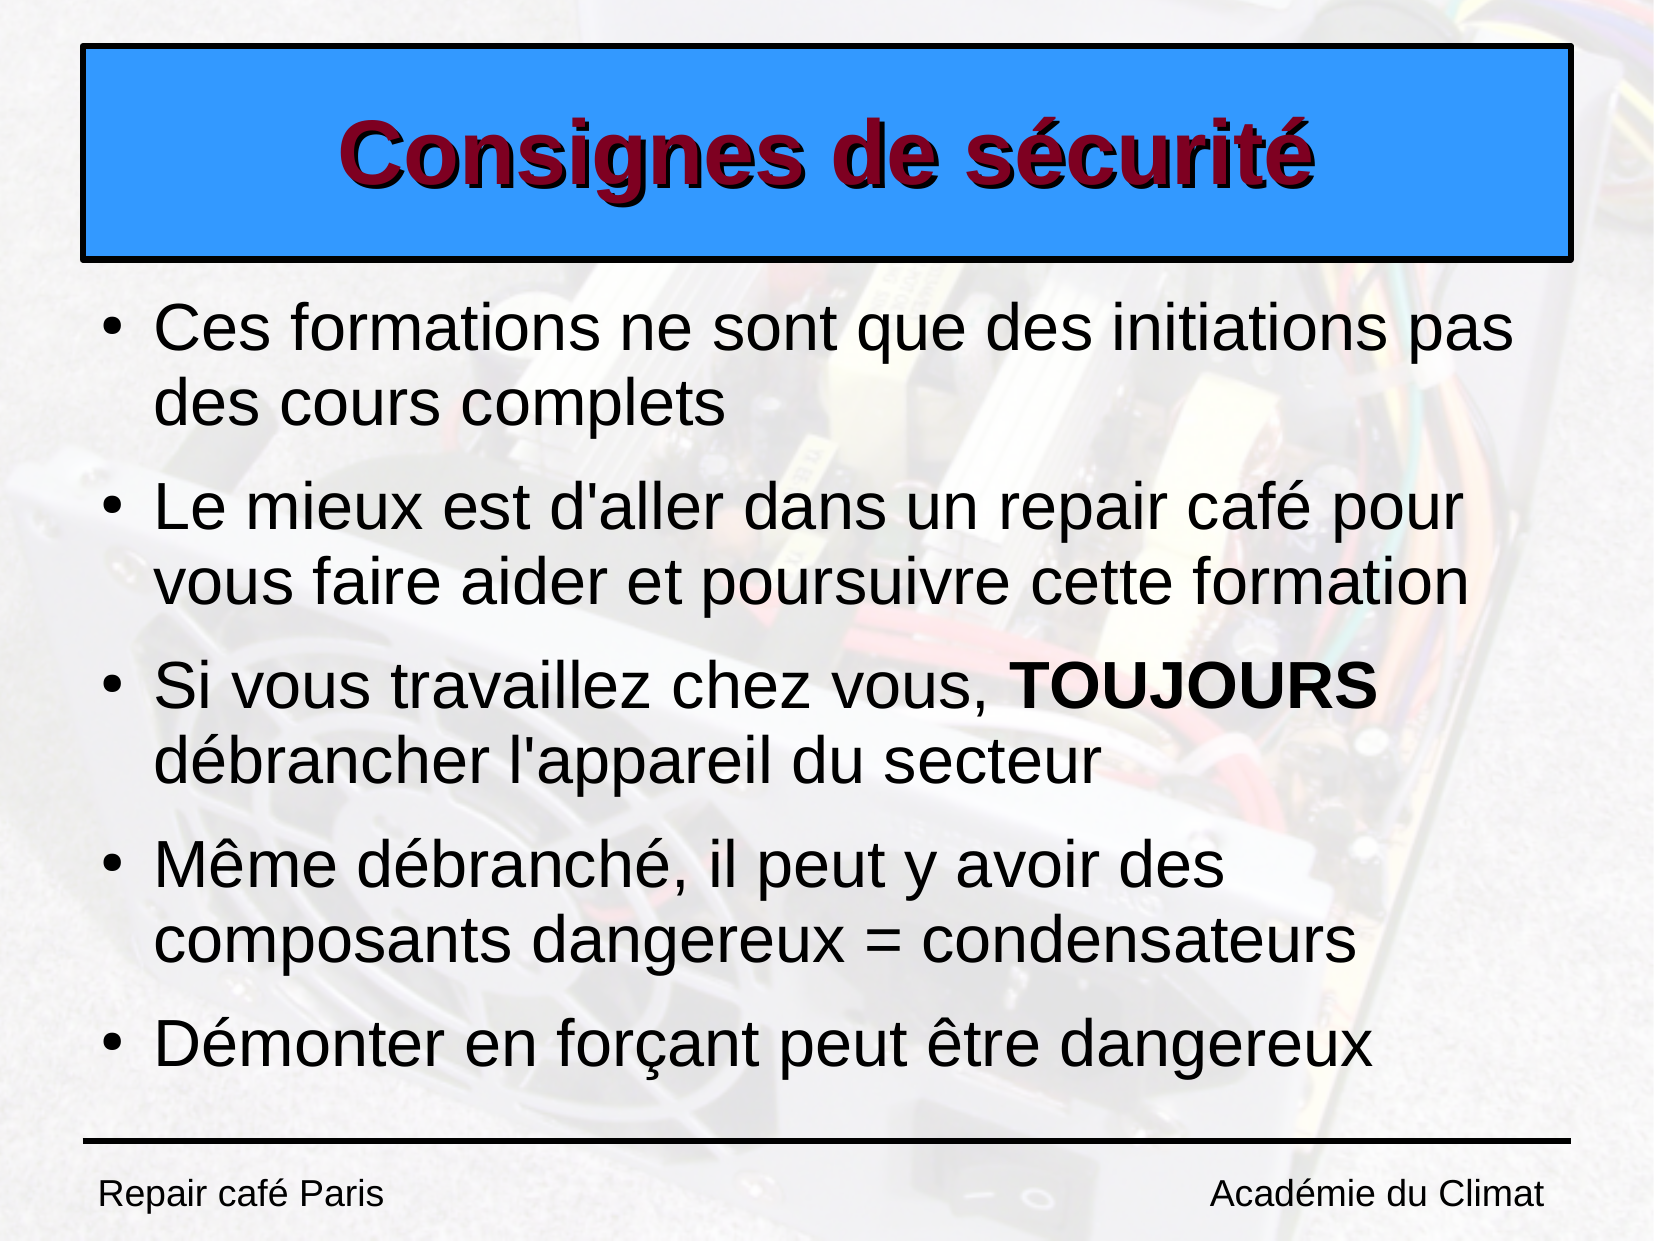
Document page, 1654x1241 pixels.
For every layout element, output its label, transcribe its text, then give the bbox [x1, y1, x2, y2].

list Ces formations ne sont que des initiations pas des cours complets Le mieux est d'aller dans un repair café pour vous faire aider et poursuivre cette formation Si vous travaillez chez vous, TOUJOURS débrancher l'appareil du secteur Même débranché, il peut y avoir des composants dangereux = condensateurs Démonter en forçant peut être dangereux [82, 290, 1571, 1109]
title Consignes de sécurité [82, 46, 1571, 260]
picture [0, 0, 1654, 1241]
text_box Repair café Paris Académie du Climat [82, 1164, 1571, 1222]
